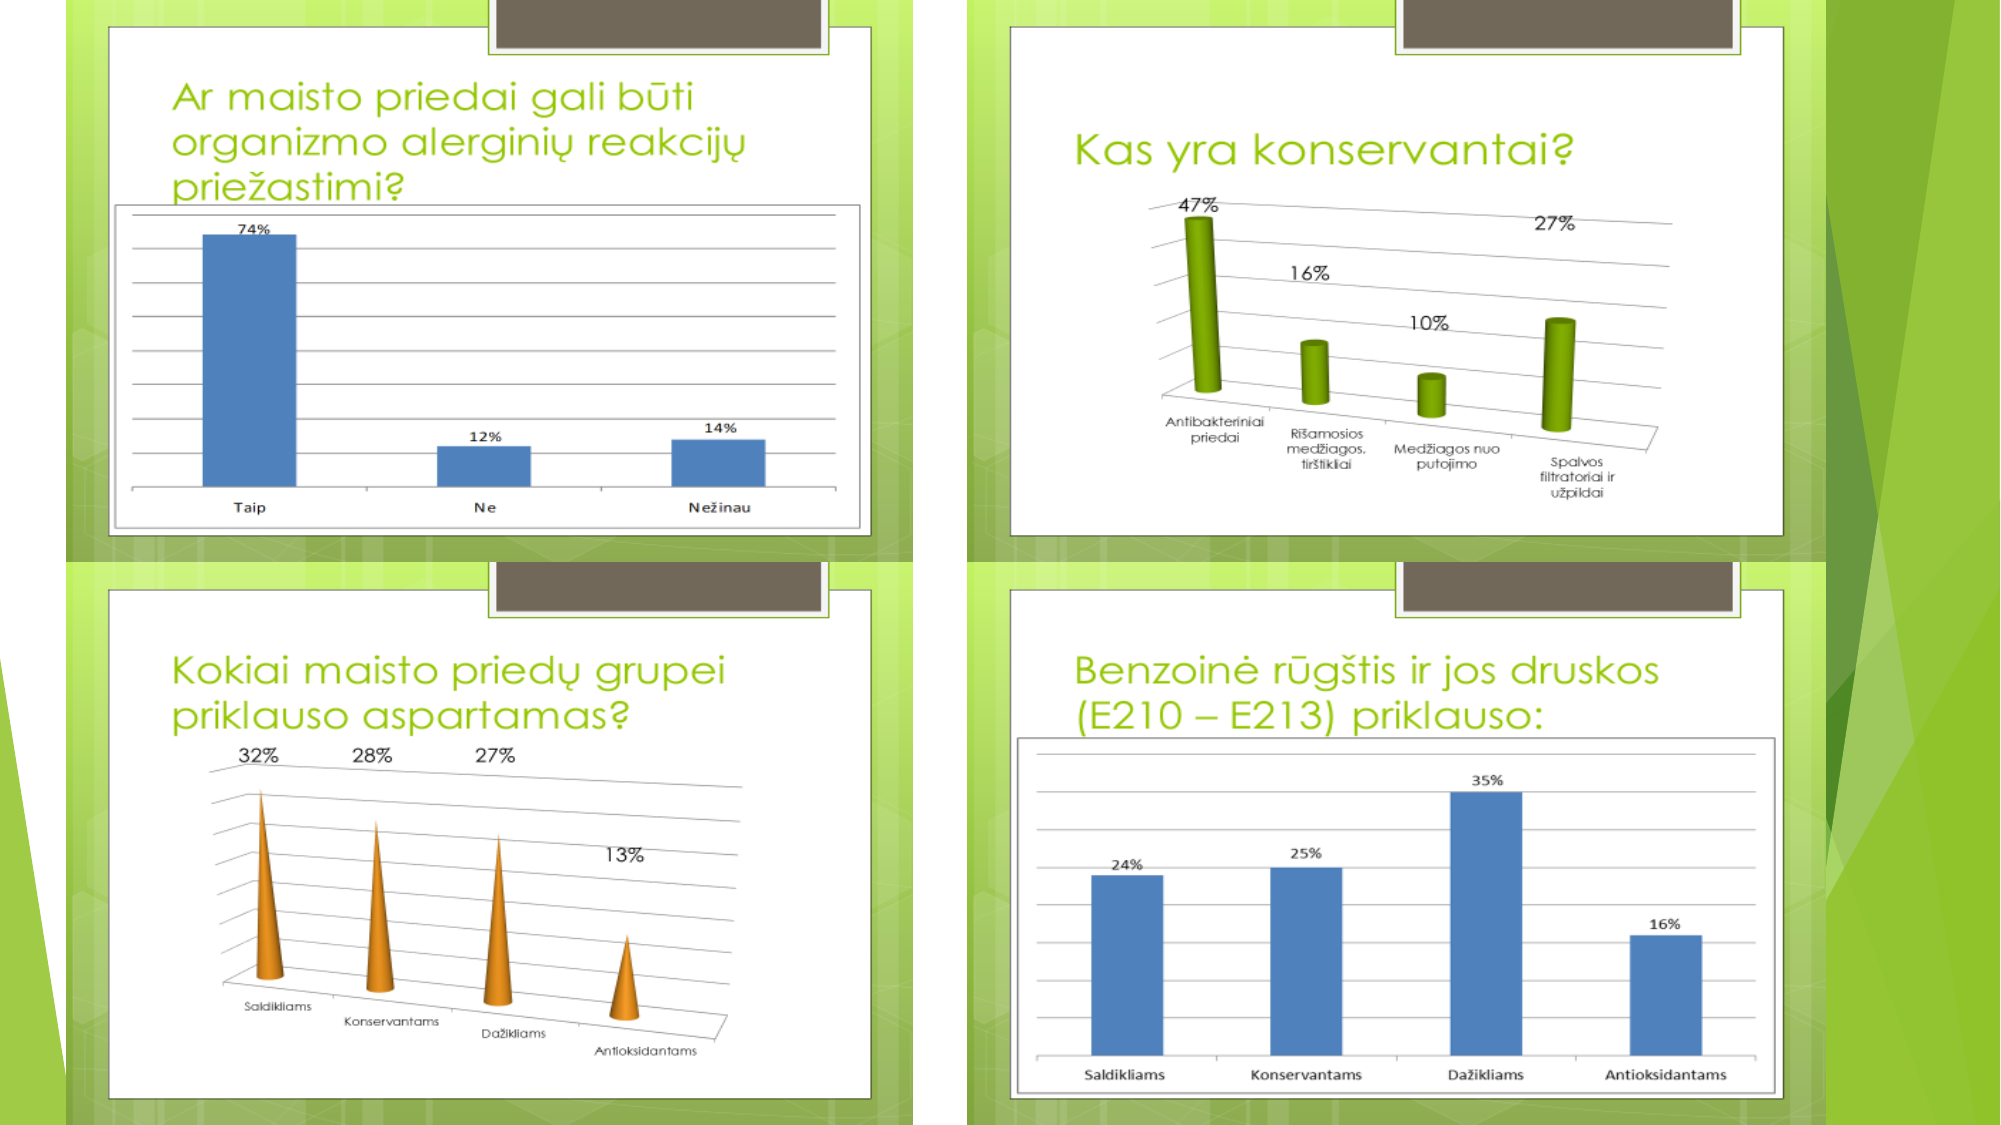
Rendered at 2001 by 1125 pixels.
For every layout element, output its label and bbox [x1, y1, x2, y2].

picture [967, 0, 1826, 1125]
picture [66, 0, 913, 1125]
